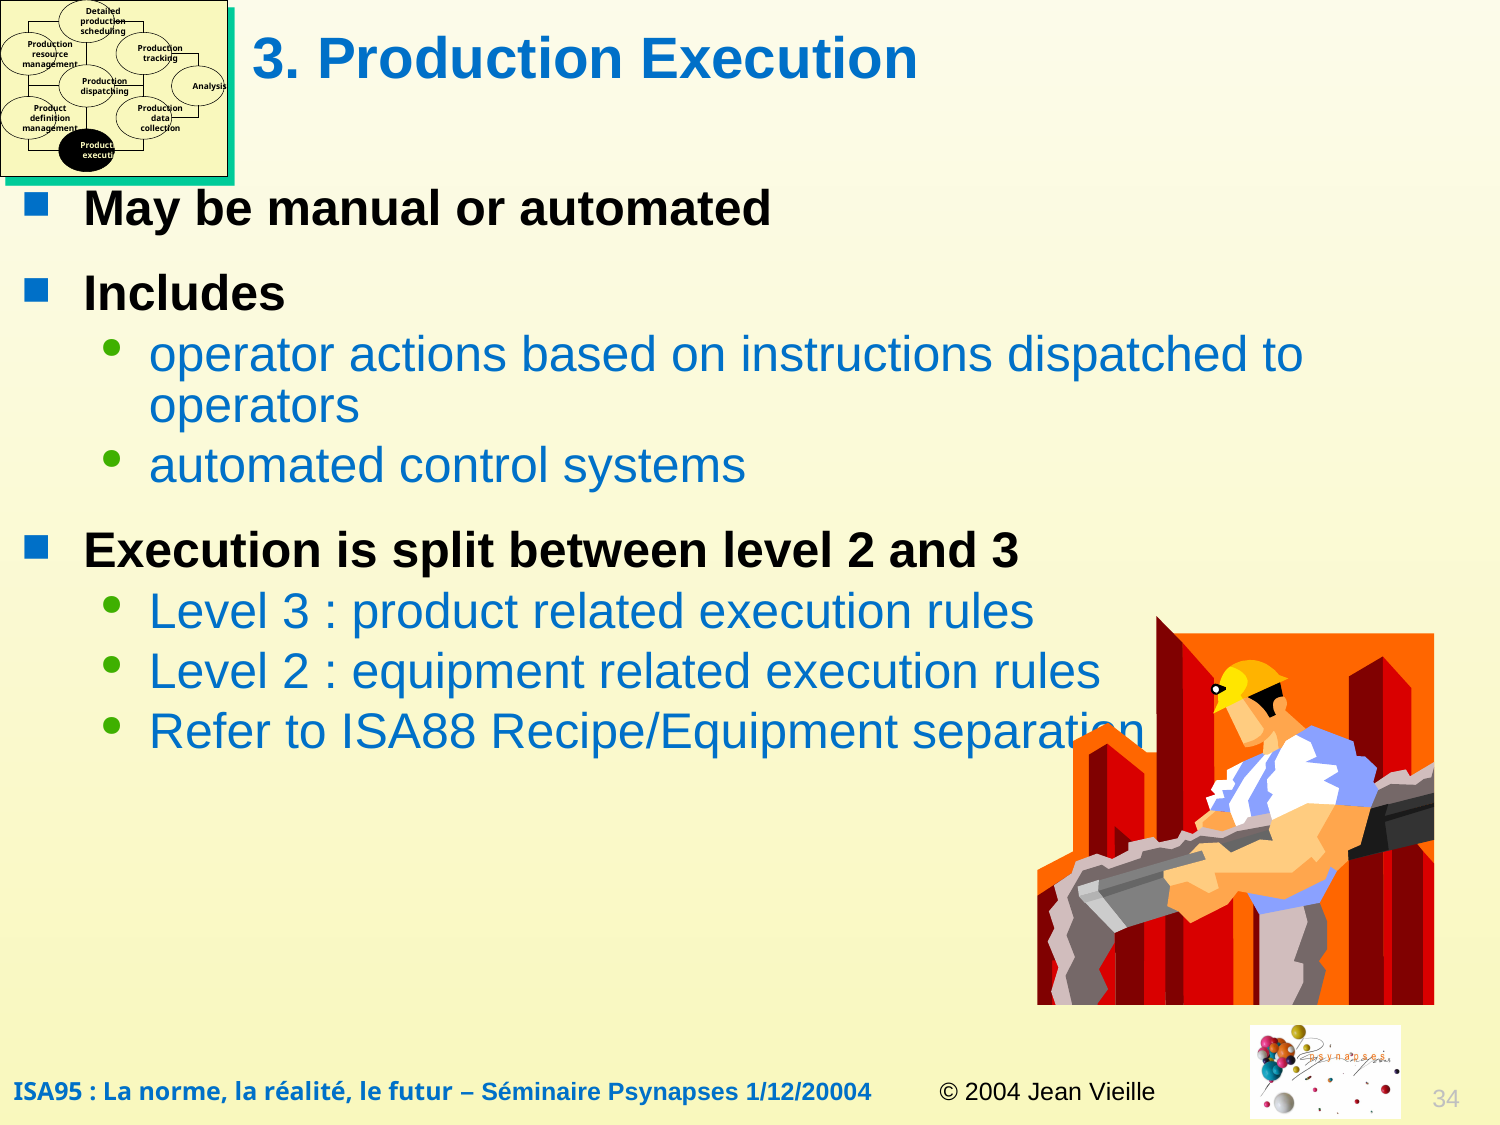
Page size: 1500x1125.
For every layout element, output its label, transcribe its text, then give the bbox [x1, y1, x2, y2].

list May be manual or automated Includes operator actions based on instructions dispatched to operators automated control systems Execution is split between level 2 and 3 Level 3 : product related execution rules Level 2 : equipment related execution rules Refer to ISA88 Recipe/Equipment separation [12, 174, 1476, 1026]
text_box Production resource management [0, 32, 57, 76]
title 3. Production Execution [237, 12, 1475, 151]
text_box Detailed production scheduling [58, 0, 115, 43]
text_box Production execution [58, 128, 115, 172]
text_box [144, 54, 198, 117]
text_box Analysis [171, 65, 225, 106]
text_box [87, 22, 143, 85]
picture [1250, 1026, 1401, 1119]
text_box [29, 22, 86, 85]
text_box Product definition management [0, 96, 57, 140]
text_box Production tracking [116, 32, 172, 75]
text_box [0, 0, 228, 177]
text_box [87, 86, 143, 150]
text_box [29, 86, 86, 150]
text_box [0, 0, 78, 50]
picture [1037, 612, 1438, 1009]
text_box Production data collection [116, 96, 172, 140]
text_box Production dispatching [58, 64, 115, 108]
text_box [0, 58, 28, 114]
